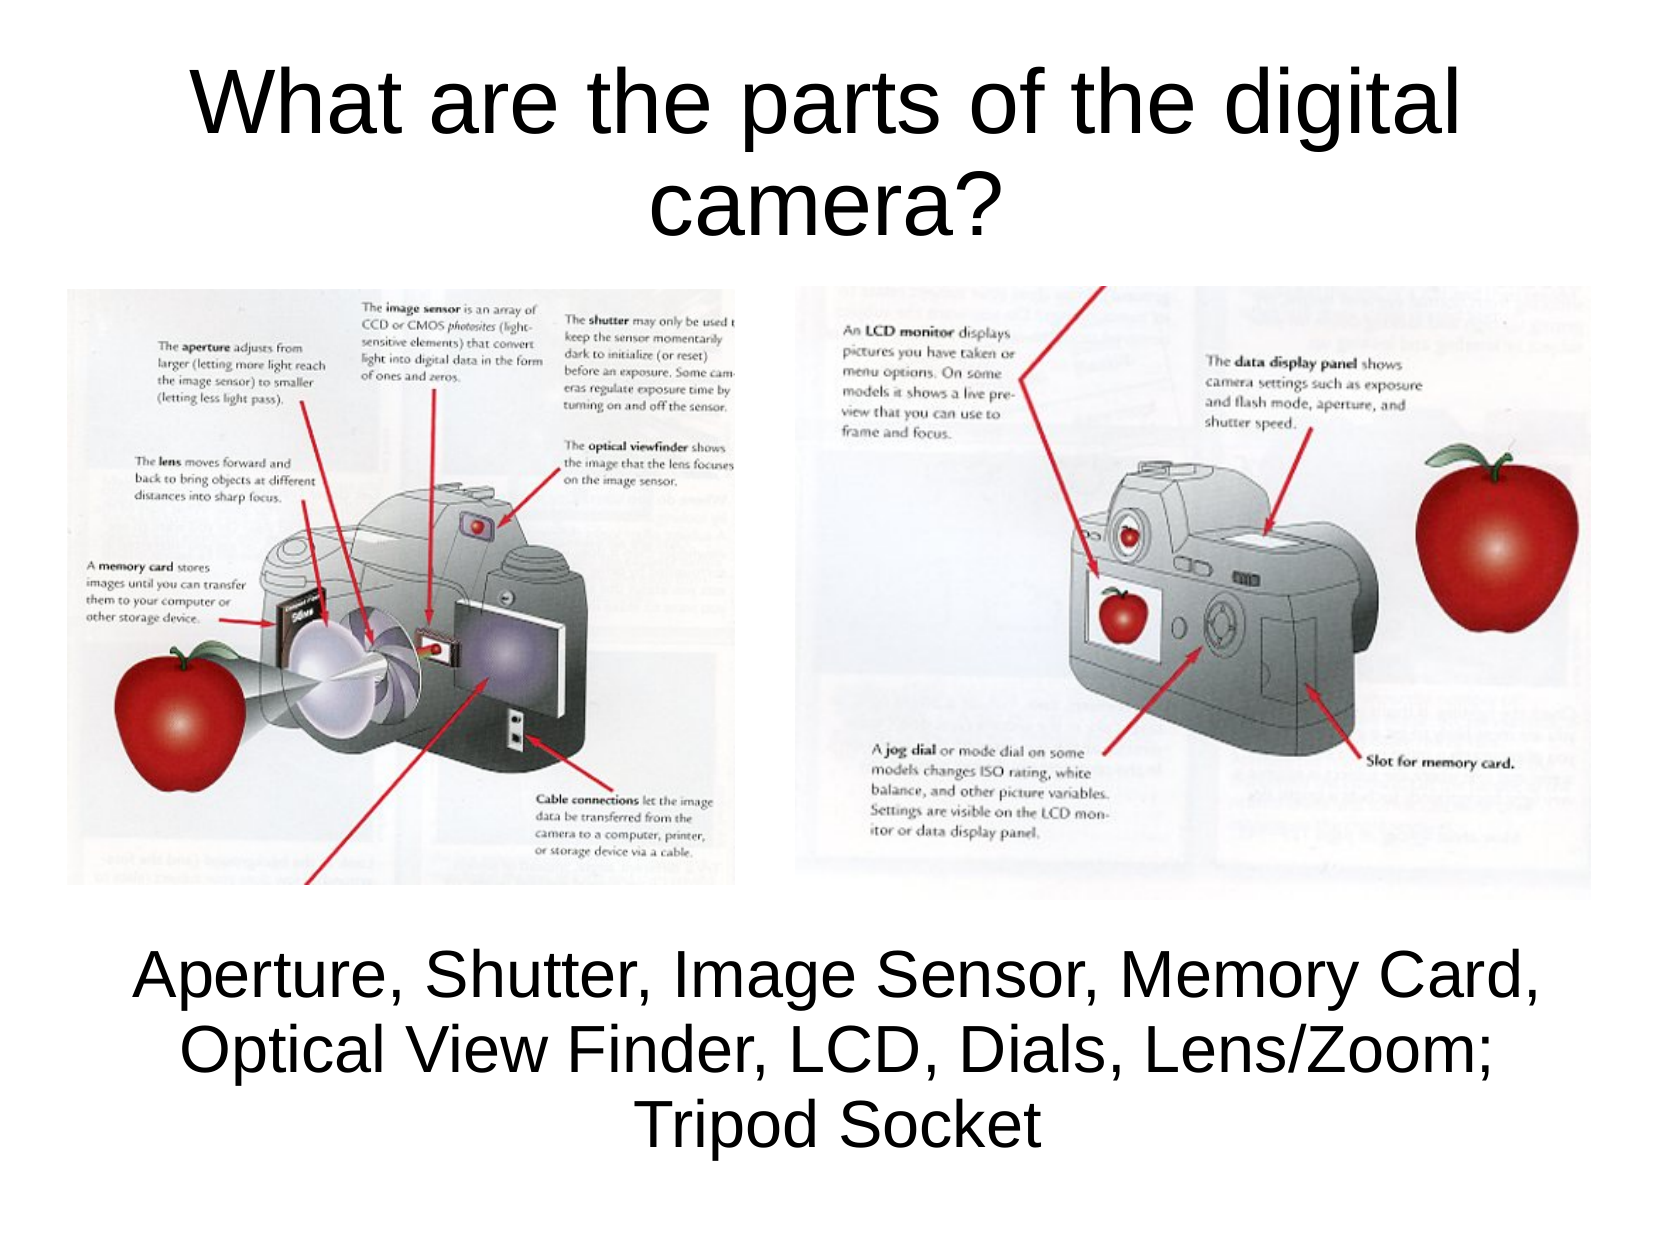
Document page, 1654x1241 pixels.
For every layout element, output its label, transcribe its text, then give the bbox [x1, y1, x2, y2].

chart [795, 286, 1591, 901]
subtitle Aperture, Shutter, Image Sensor, Memory Card, Optical View Finder, LCD, Dials, Lens/Zoom; Tripod Socket [105, 937, 1571, 1162]
title What are the parts of the digital camera? [82, 49, 1571, 257]
chart [67, 289, 736, 886]
